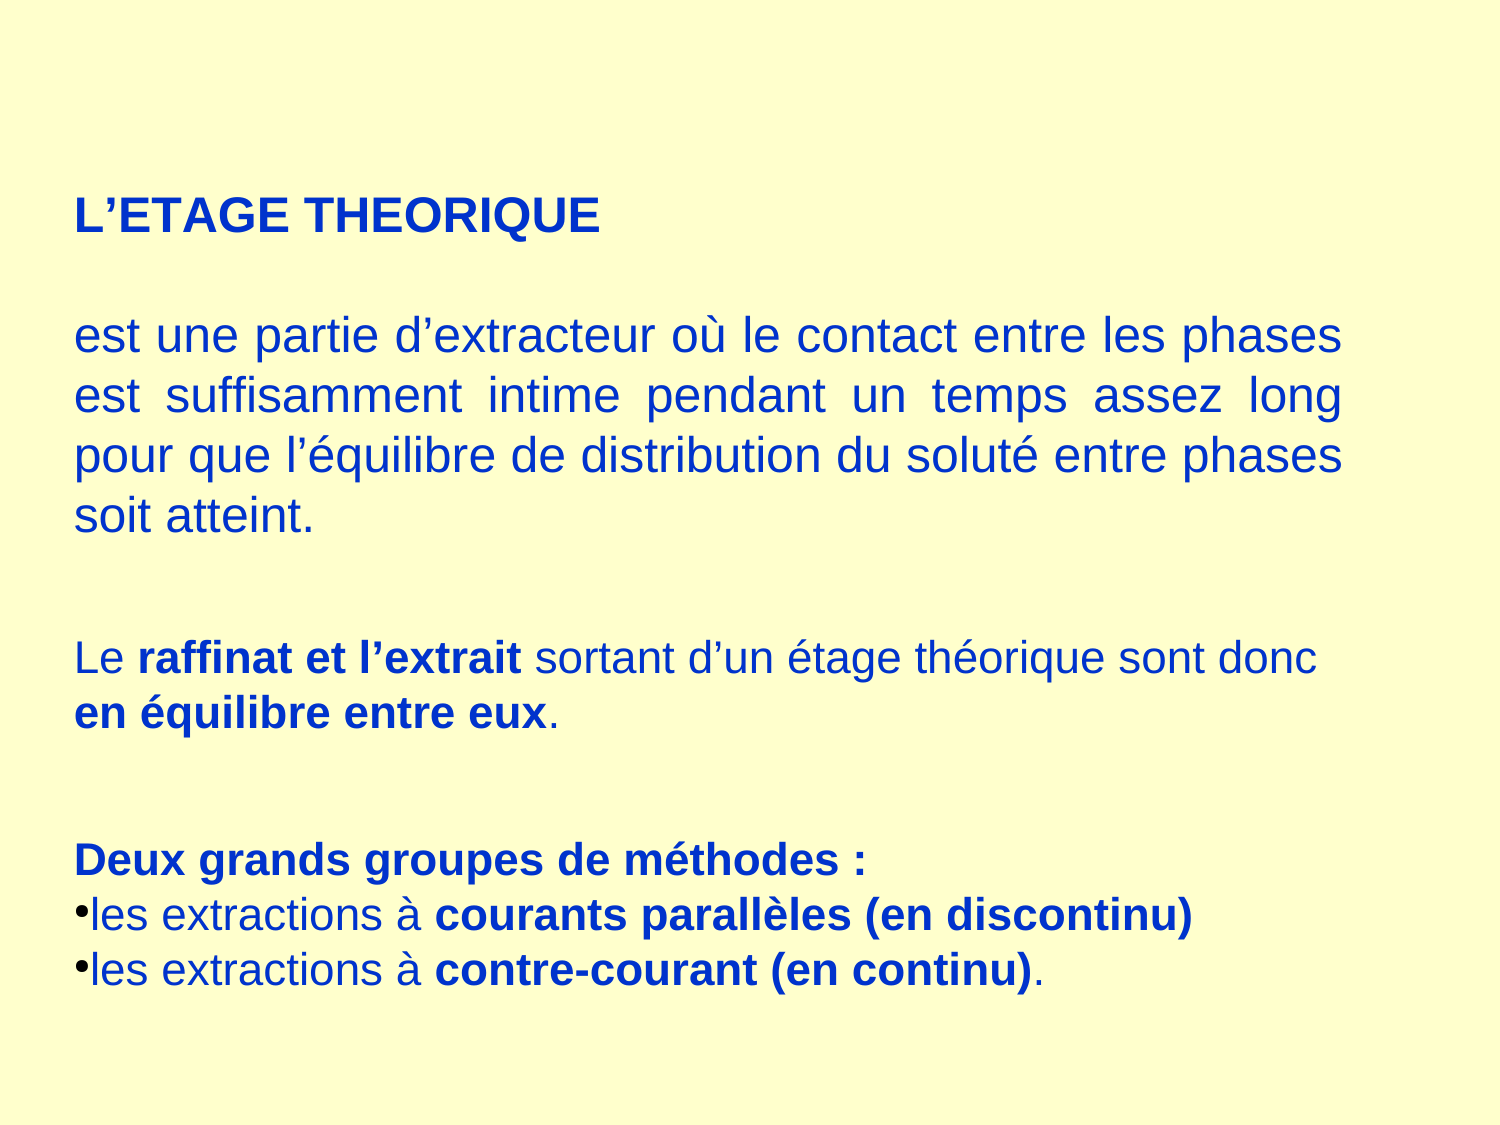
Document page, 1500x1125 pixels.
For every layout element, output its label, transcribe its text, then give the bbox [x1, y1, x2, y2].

text_box Deux grands groupes de méthodes : les extractions à courants parallèles (en discontinu) les extractions à contre-courant (en continu). [59, 822, 1447, 1003]
text_box L’ETAGE THEORIQUE est une partie d’extracteur où le contact entre les phases est suffisamment intime pendant un temps assez long pour que l’équilibre de distribution du soluté entre phases soit atteint. [59, 174, 1359, 551]
text_box Le raffinat et l’extrait sortant d’un étage théorique sont donc en équilibre entre eux. [59, 620, 1418, 746]
